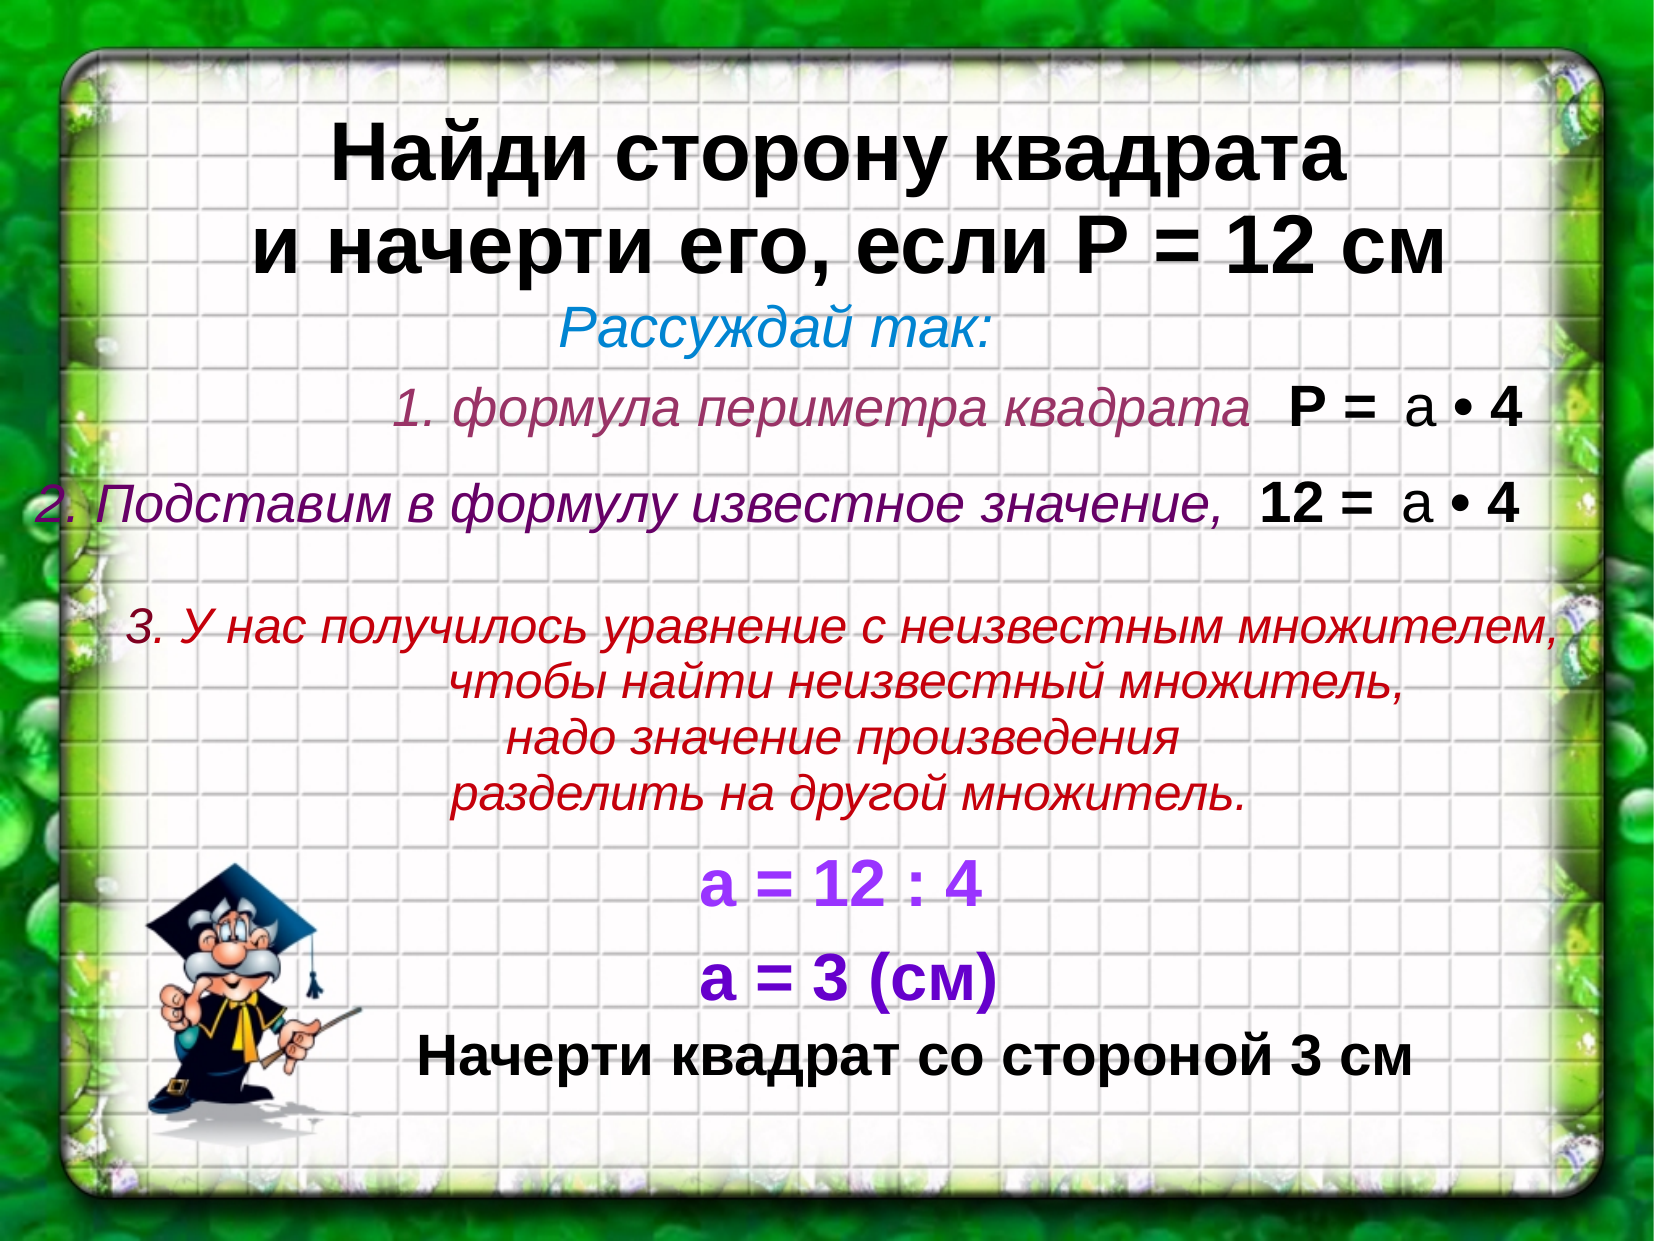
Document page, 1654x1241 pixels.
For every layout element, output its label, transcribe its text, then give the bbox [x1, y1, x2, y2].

text_box Рассуждай так: [543, 286, 1010, 367]
text_box 3. У нас получилось уравнение с неизвестным множителем, чтобы найти неизвестный множитель, надо значение произведения разделить на другой множитель. [103, 590, 1583, 828]
text_box 1. формула периметра квадрата Р = a • 4 [377, 366, 1539, 448]
text_box а = 3 (см) [685, 933, 1028, 1015]
text_box 2. Подставим в формулу известное значение, 12 = a • 4 [20, 461, 1536, 544]
text_box а = 12 : 4 [685, 838, 1028, 933]
picture [0, 0, 1654, 1241]
text_box Начерти квадрат со стороной 3 см [401, 1015, 1524, 1134]
title Найди сторону квадрата и начерти его, если Р = 12 см [94, 94, 1583, 302]
